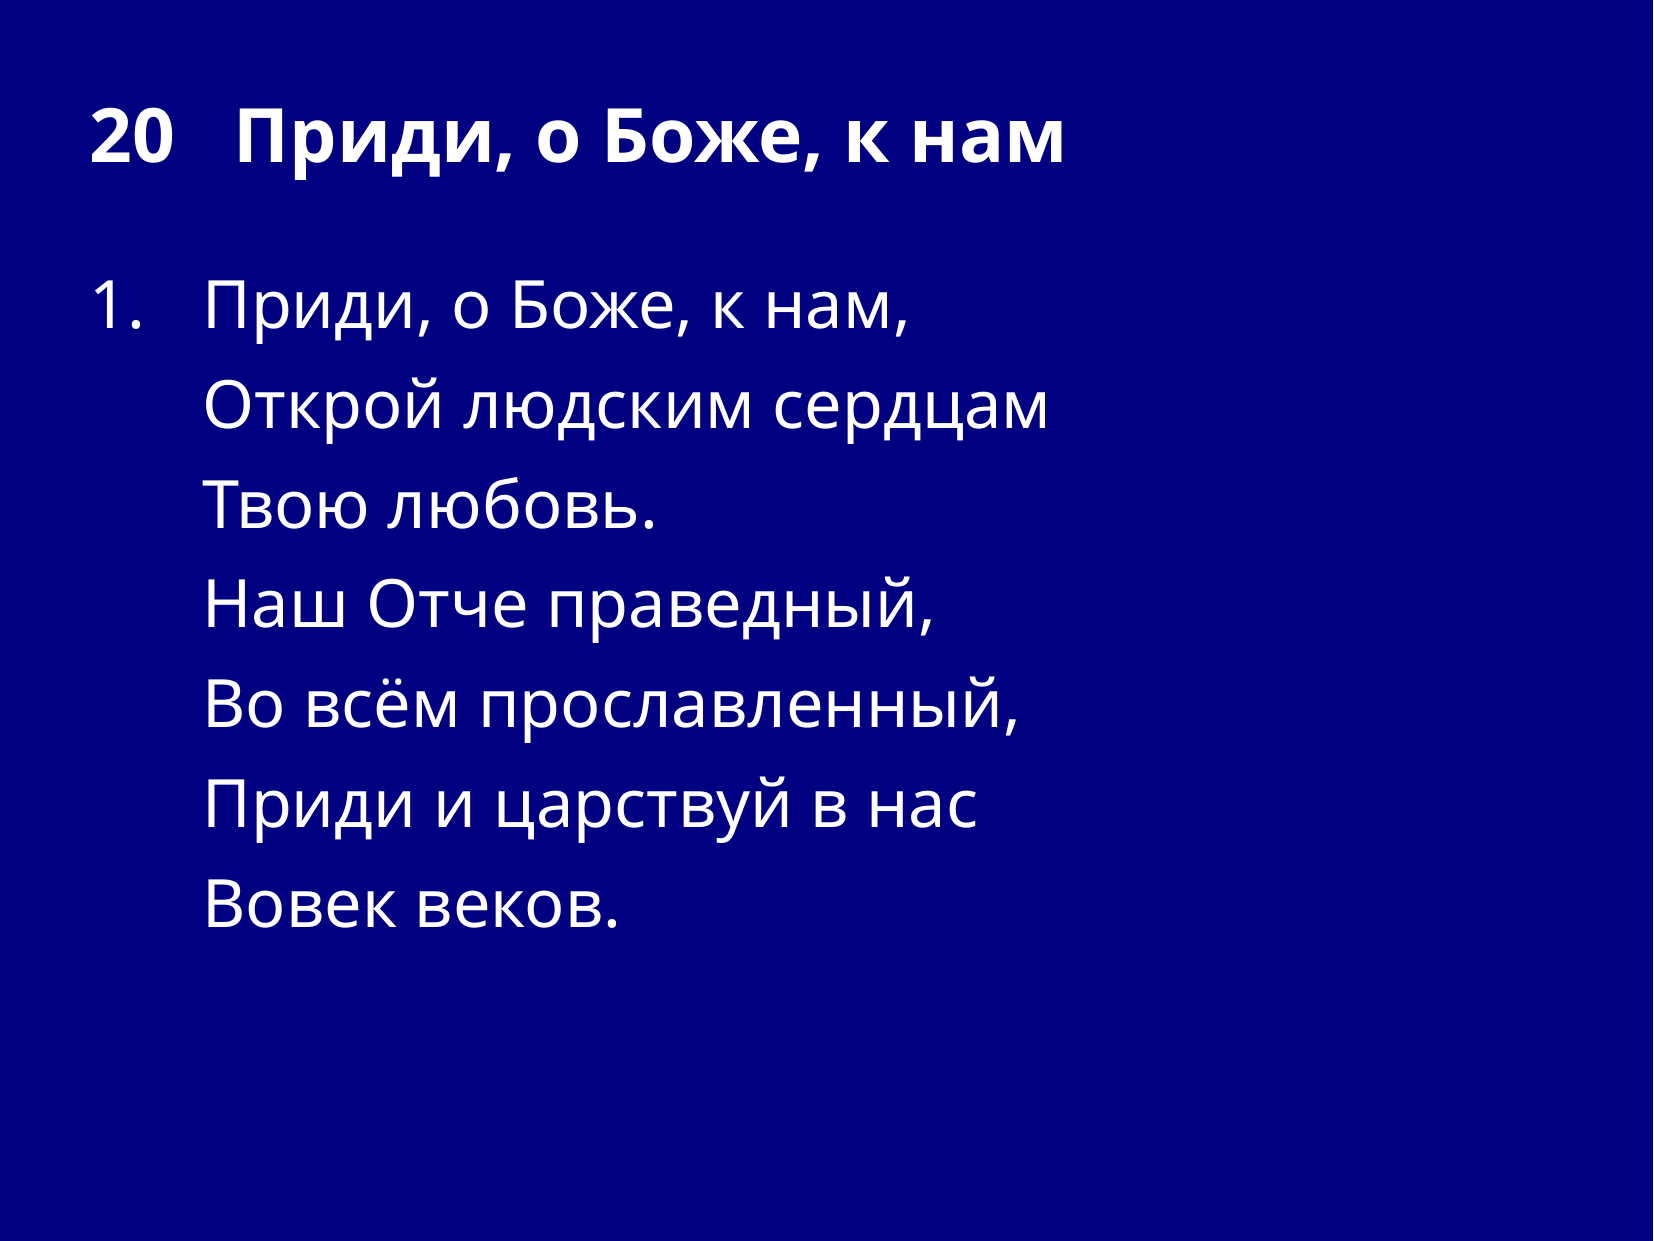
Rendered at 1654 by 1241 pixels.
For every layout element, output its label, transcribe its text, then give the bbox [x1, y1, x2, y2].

text_box 20 Приди, о Боже, к нам [75, 75, 1576, 188]
text_box 1. Приди, о Боже, к нам, Открой людским сердцам Твою любовь. Наш Отче праведный, Во всём прославленный, Приди и царствуй в нас Вовек веков. [75, 188, 1576, 1163]
